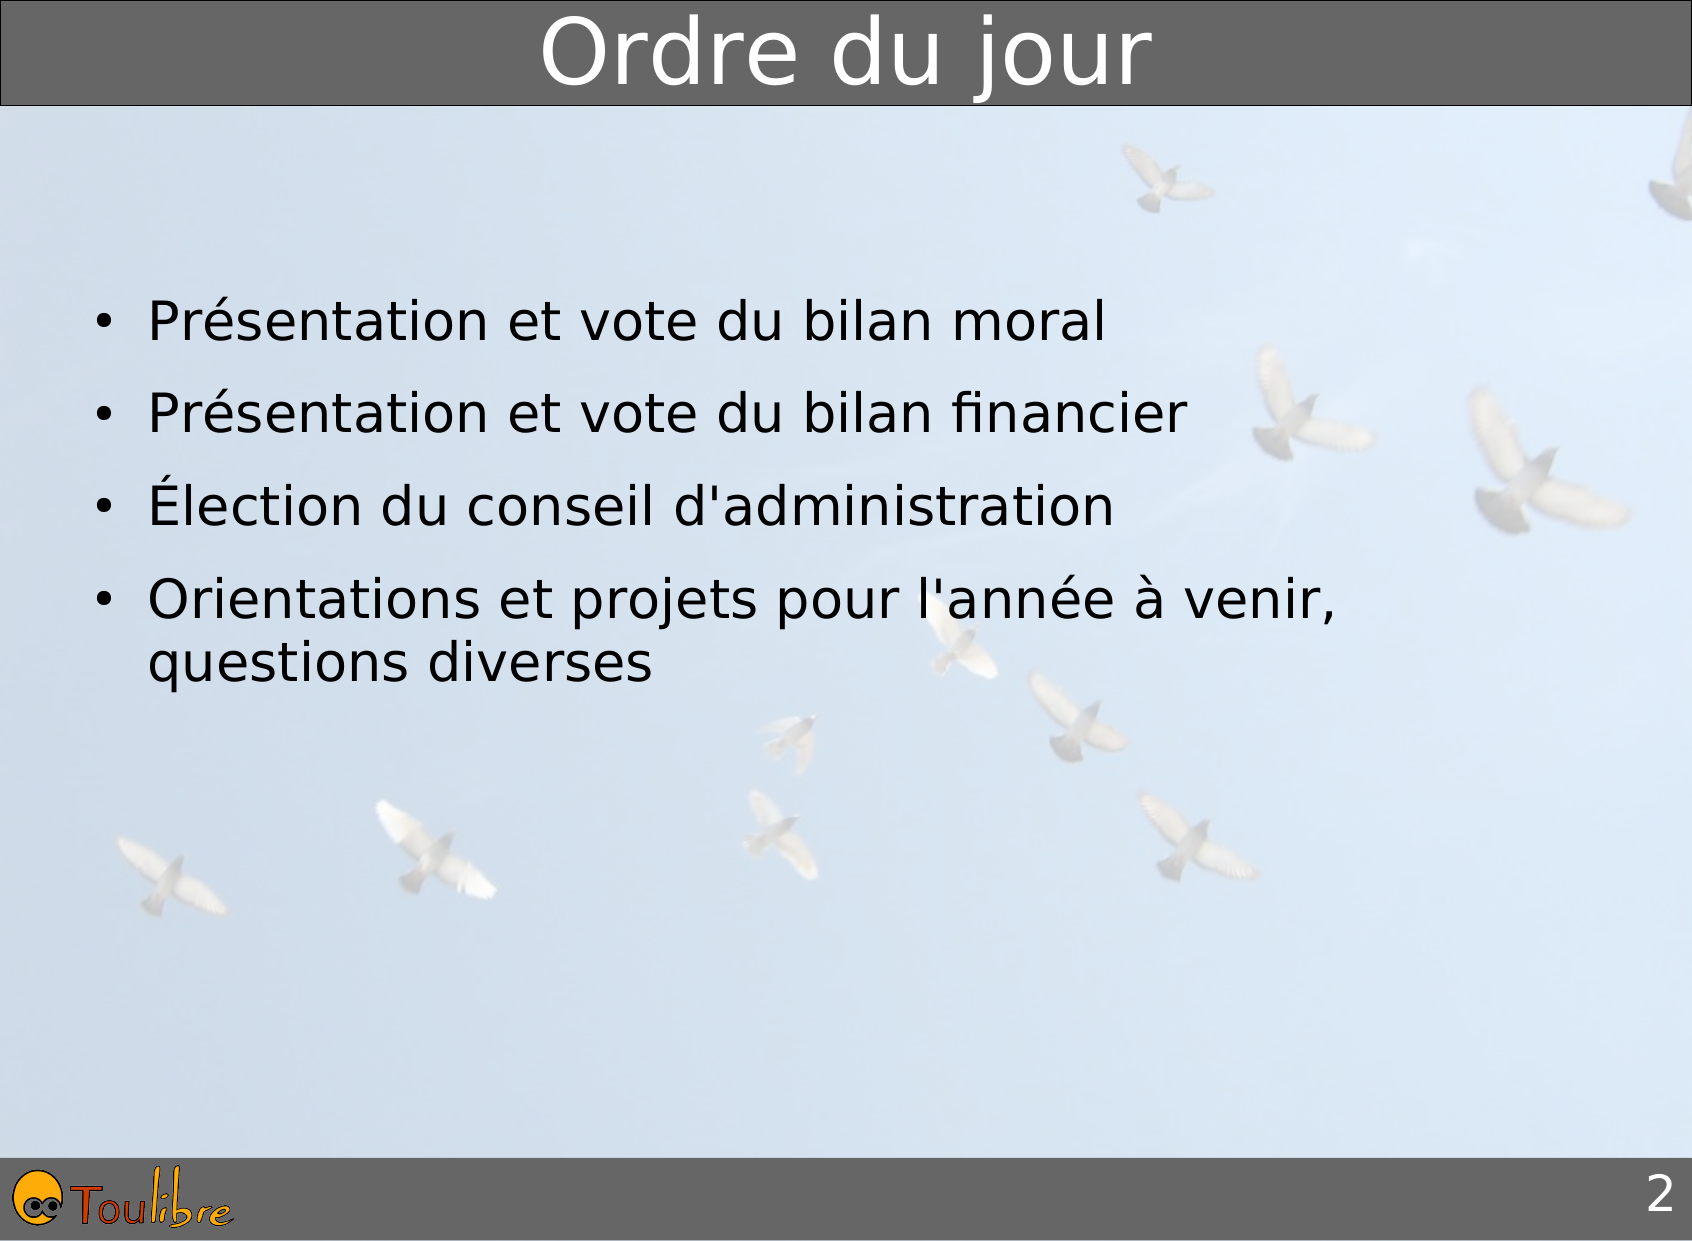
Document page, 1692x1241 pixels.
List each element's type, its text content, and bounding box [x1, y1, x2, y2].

title Ordre du jour [0, 0, 1692, 107]
list Présentation et vote du bilan moral Présentation et vote du bilan financier Élection du conseil d'administration Orientations et projets pour l'année à venir, questions diverses [76, 290, 1600, 914]
picture [12, 1165, 234, 1228]
